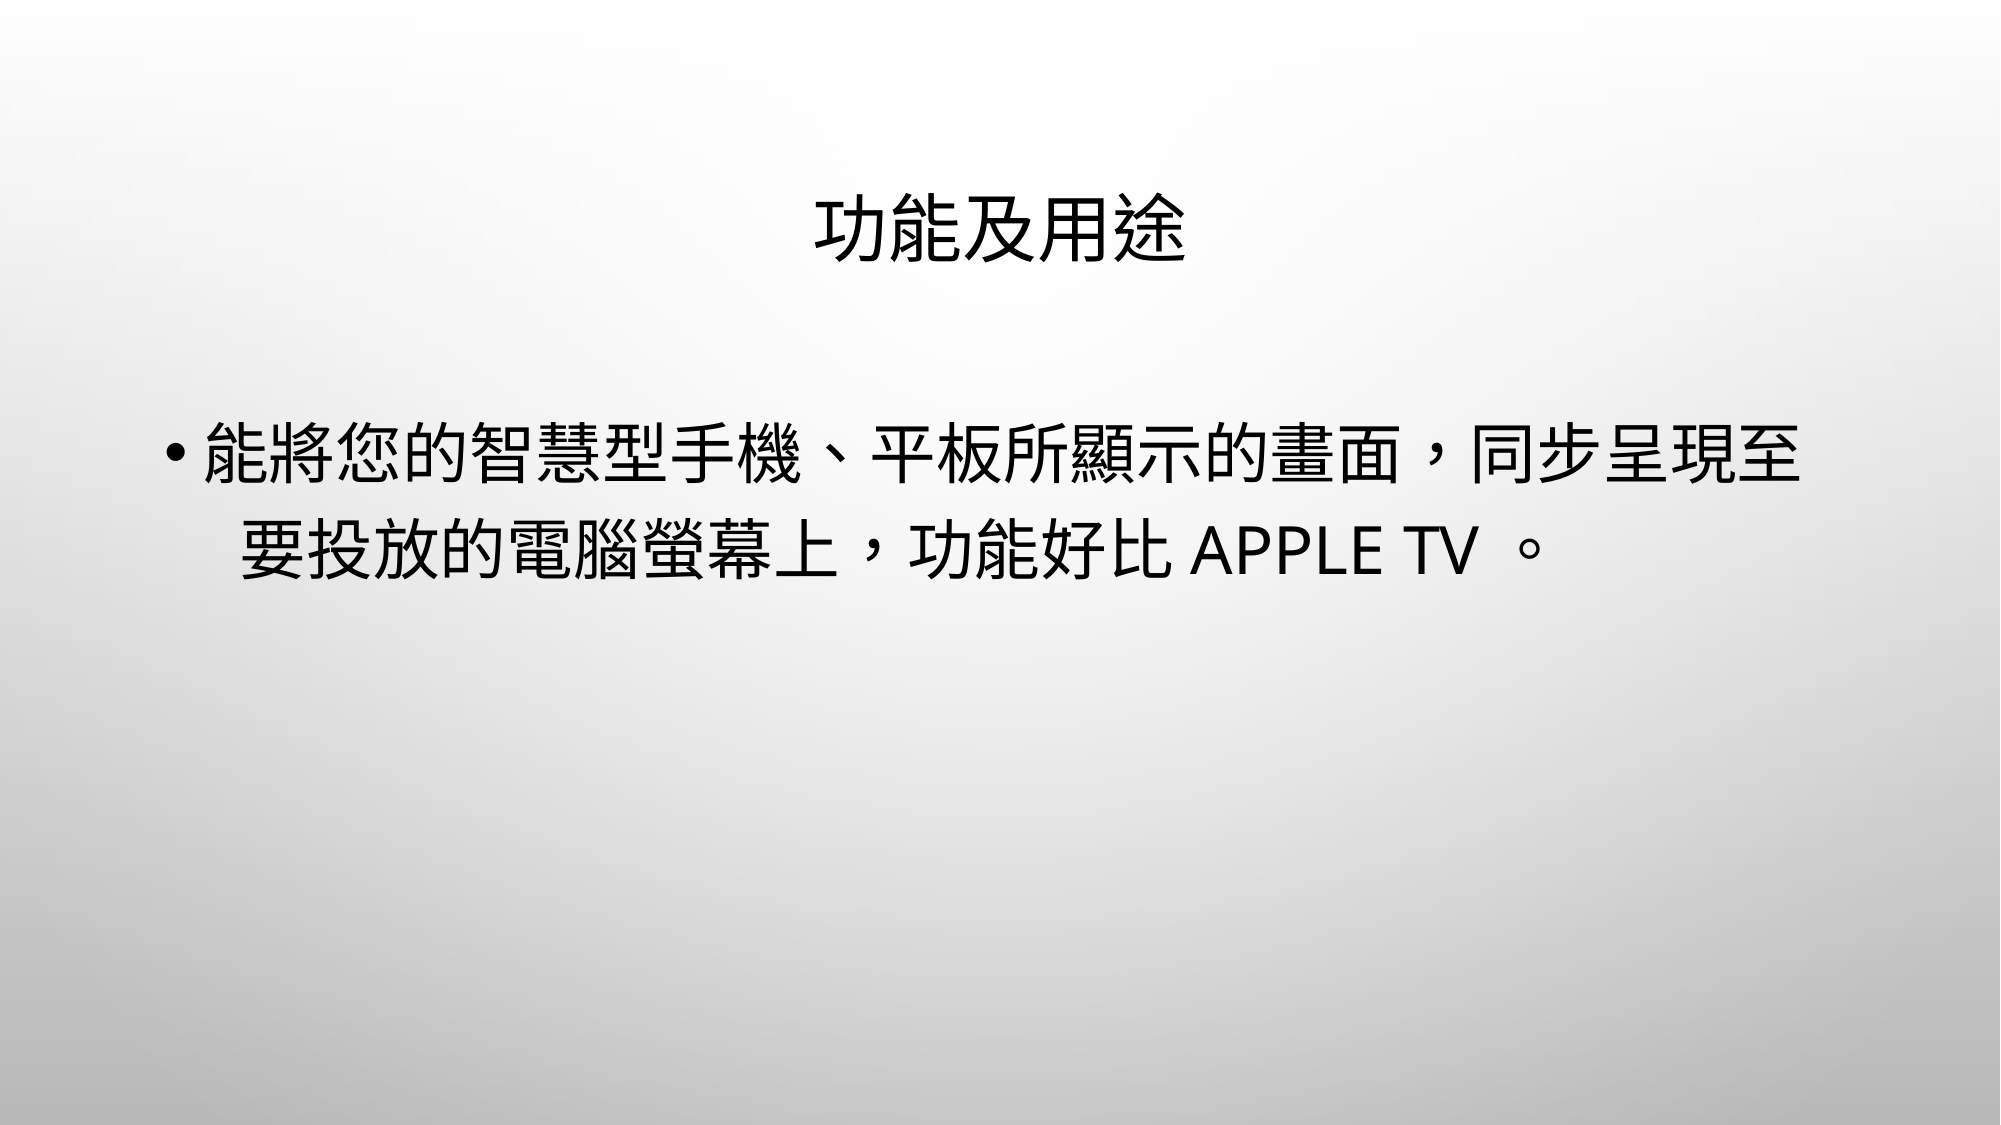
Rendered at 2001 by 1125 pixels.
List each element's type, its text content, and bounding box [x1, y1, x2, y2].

title 功能及用途 [149, 101, 1851, 364]
list 能將您的智慧型手機、平板所顯示的畫面，同步呈現至要投放的電腦螢幕上，功能好比apple tv。 [149, 388, 1851, 950]
